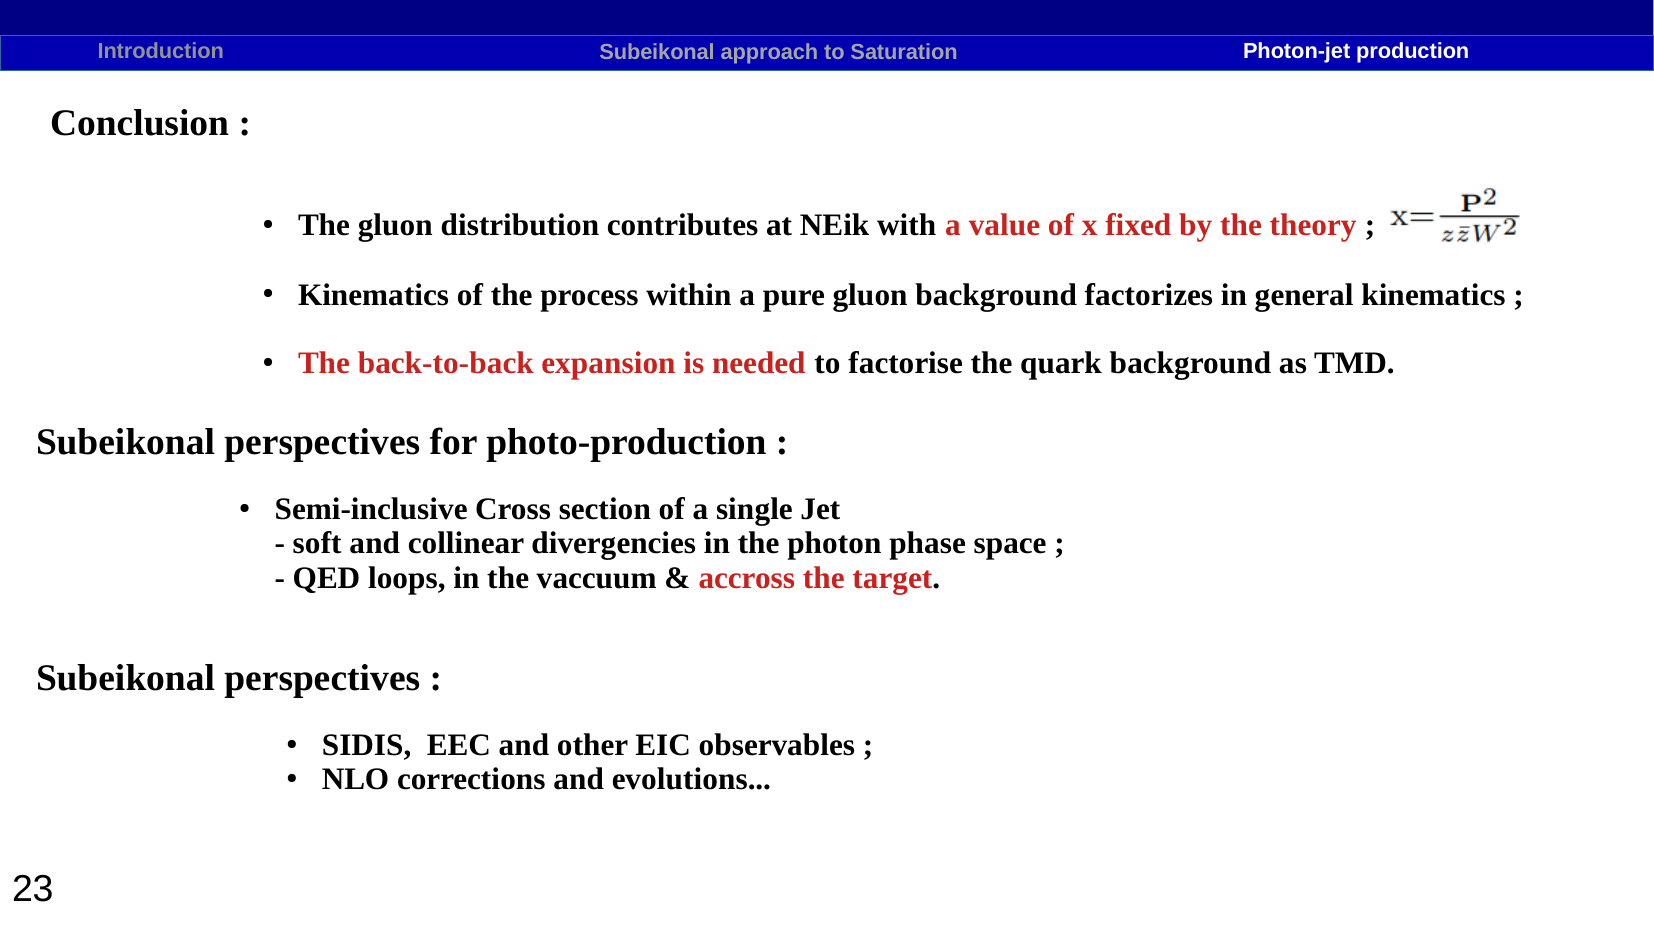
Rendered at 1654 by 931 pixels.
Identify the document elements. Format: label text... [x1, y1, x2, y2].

text_box Subeikonal perspectives : [11, 649, 919, 702]
text_box [0, 0, 1654, 71]
text_box SIDIS, EEC and other EIC observables ; NLO corrections and evolutions... [271, 720, 1099, 799]
text_box Conclusion : [35, 94, 1182, 194]
picture [1384, 165, 1524, 260]
text_box Photon-jet production [1228, 31, 1524, 71]
text_box <numéro> [0, 860, 626, 931]
text_box Semi-inclusive Cross section of a single Jet - soft and collinear divergencies in the photon phase space ; - QED loops, in the vaccuum & accross the target. [224, 484, 1300, 761]
text_box The gluon distribution contributes at NEik with a value of x fixed by the theory ; Kinematics of the process within a pure gluon background factorizes in general kinematics ; The back-to-back expansion is needed to factorise the quark background as TMD. [248, 200, 1595, 506]
text_box Introduction [82, 31, 697, 71]
text_box Subeikonal perspectives for photo-production : [11, 413, 919, 579]
text_box Subeikonal approach to Saturation [584, 32, 1199, 80]
